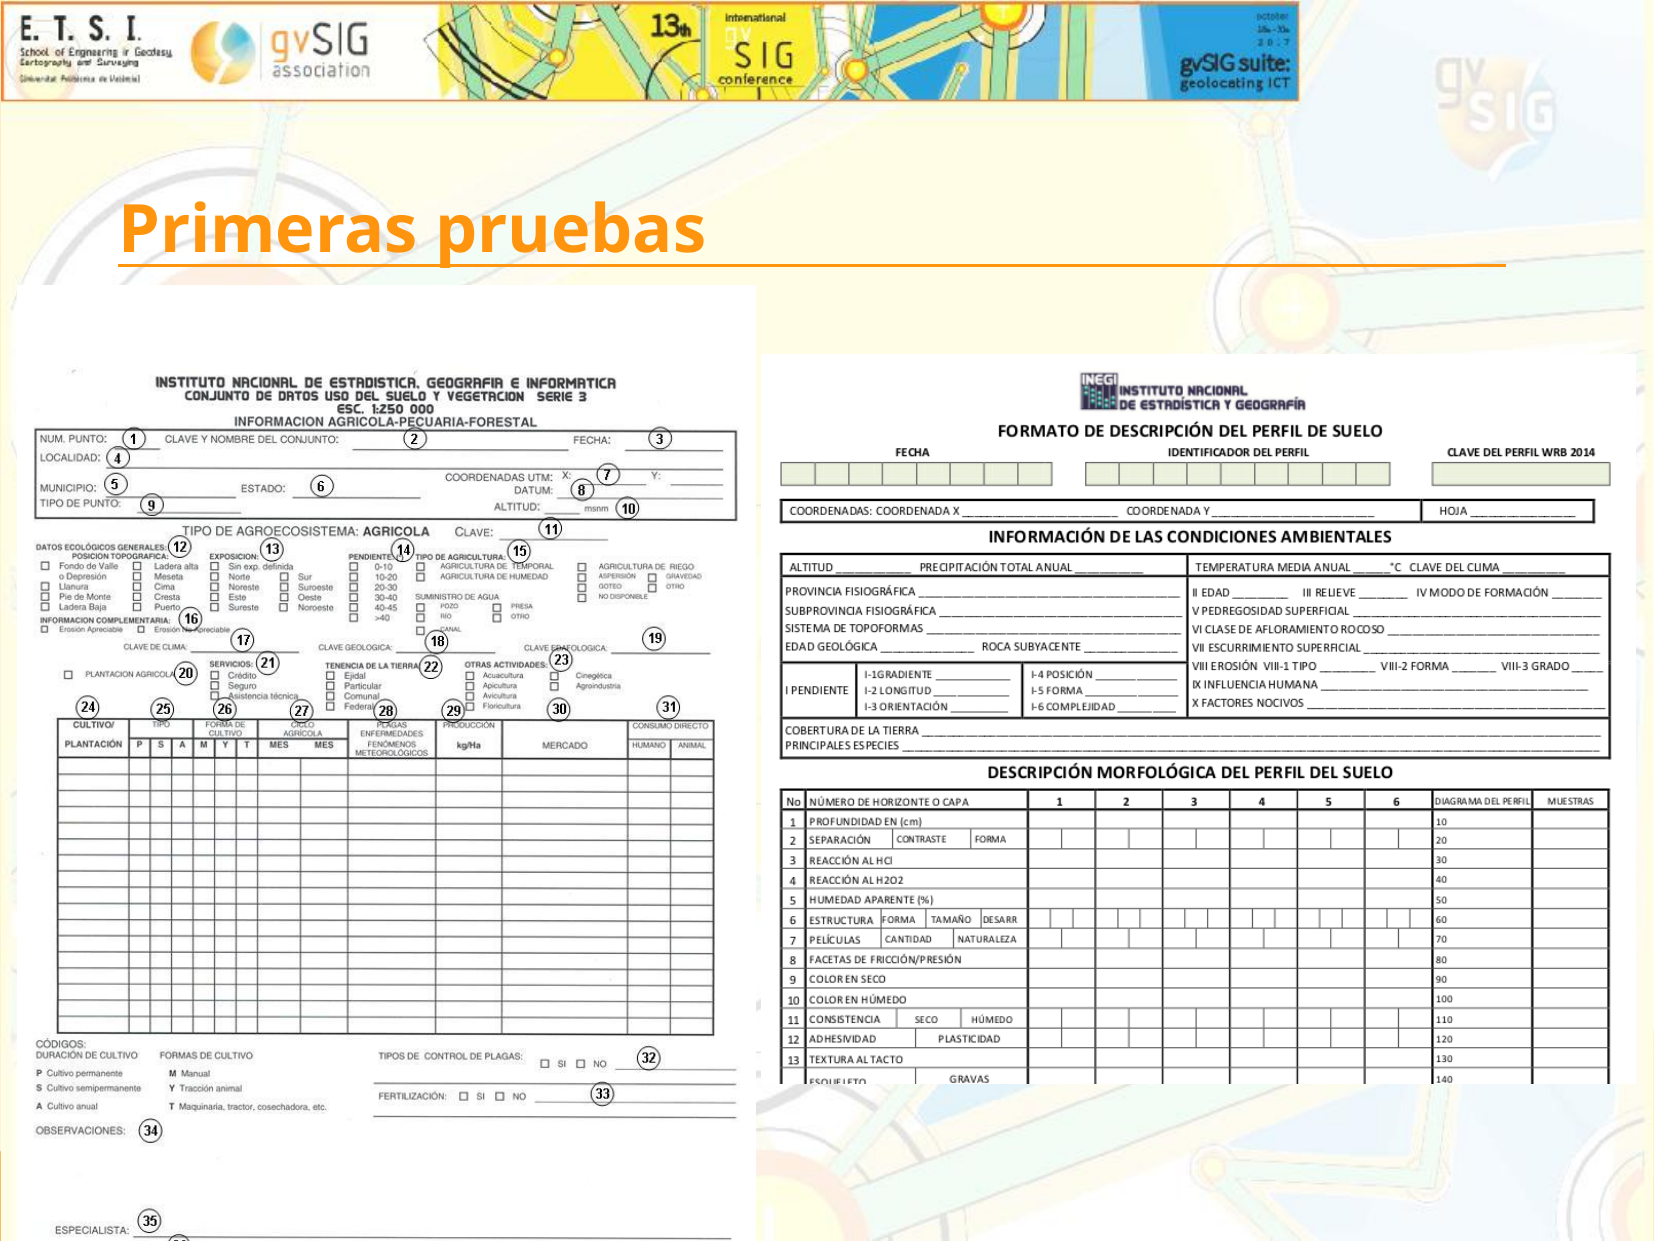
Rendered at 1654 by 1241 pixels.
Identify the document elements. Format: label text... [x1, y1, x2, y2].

picture [0, 0, 1654, 1241]
title Primeras pruebas [118, 177, 1607, 276]
